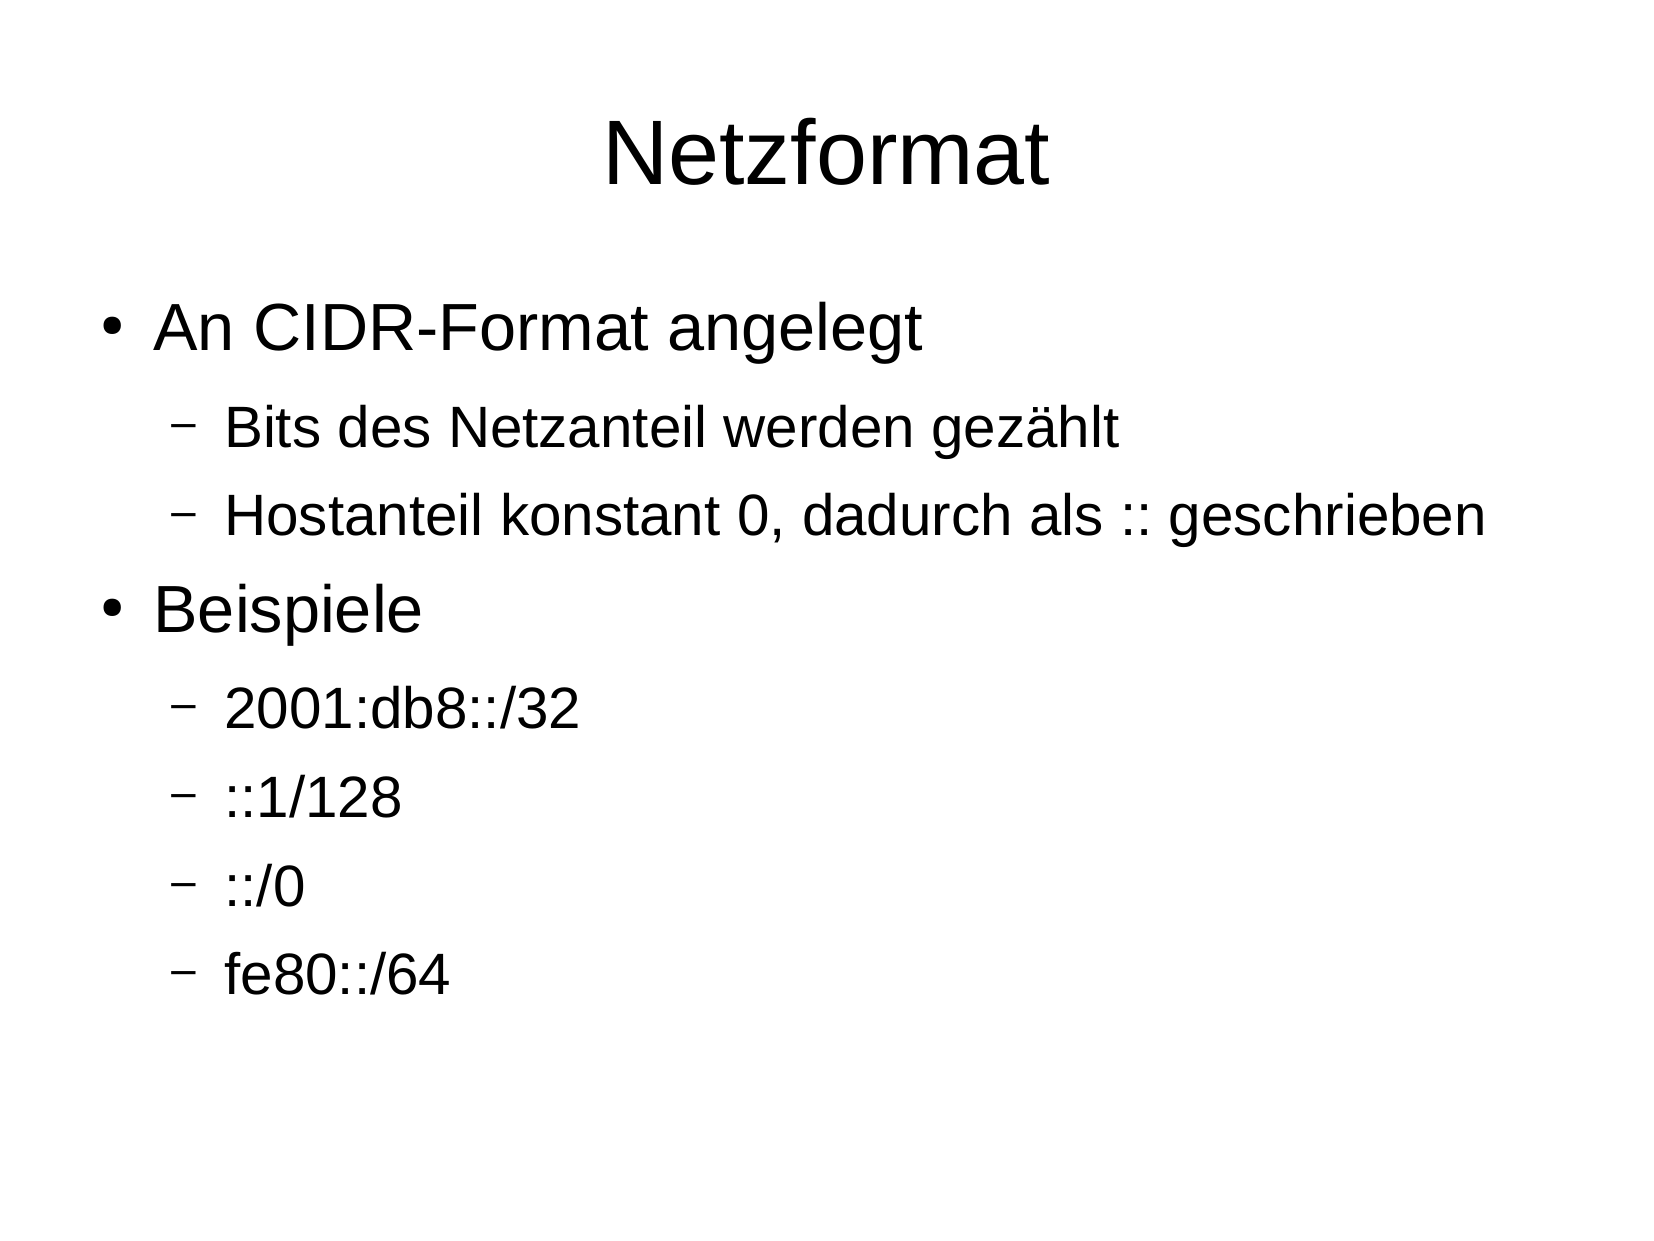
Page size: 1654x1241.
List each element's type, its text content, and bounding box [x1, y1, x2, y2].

list An CIDR-Format angelegt Bits des Netzanteil werden gezählt Hostanteil konstant 0, dadurch als :: geschrieben Beispiele 2001:db8::/32 ::1/128 ::/0 fe80::/64 [82, 290, 1571, 1010]
title Netzformat [82, 49, 1571, 257]
